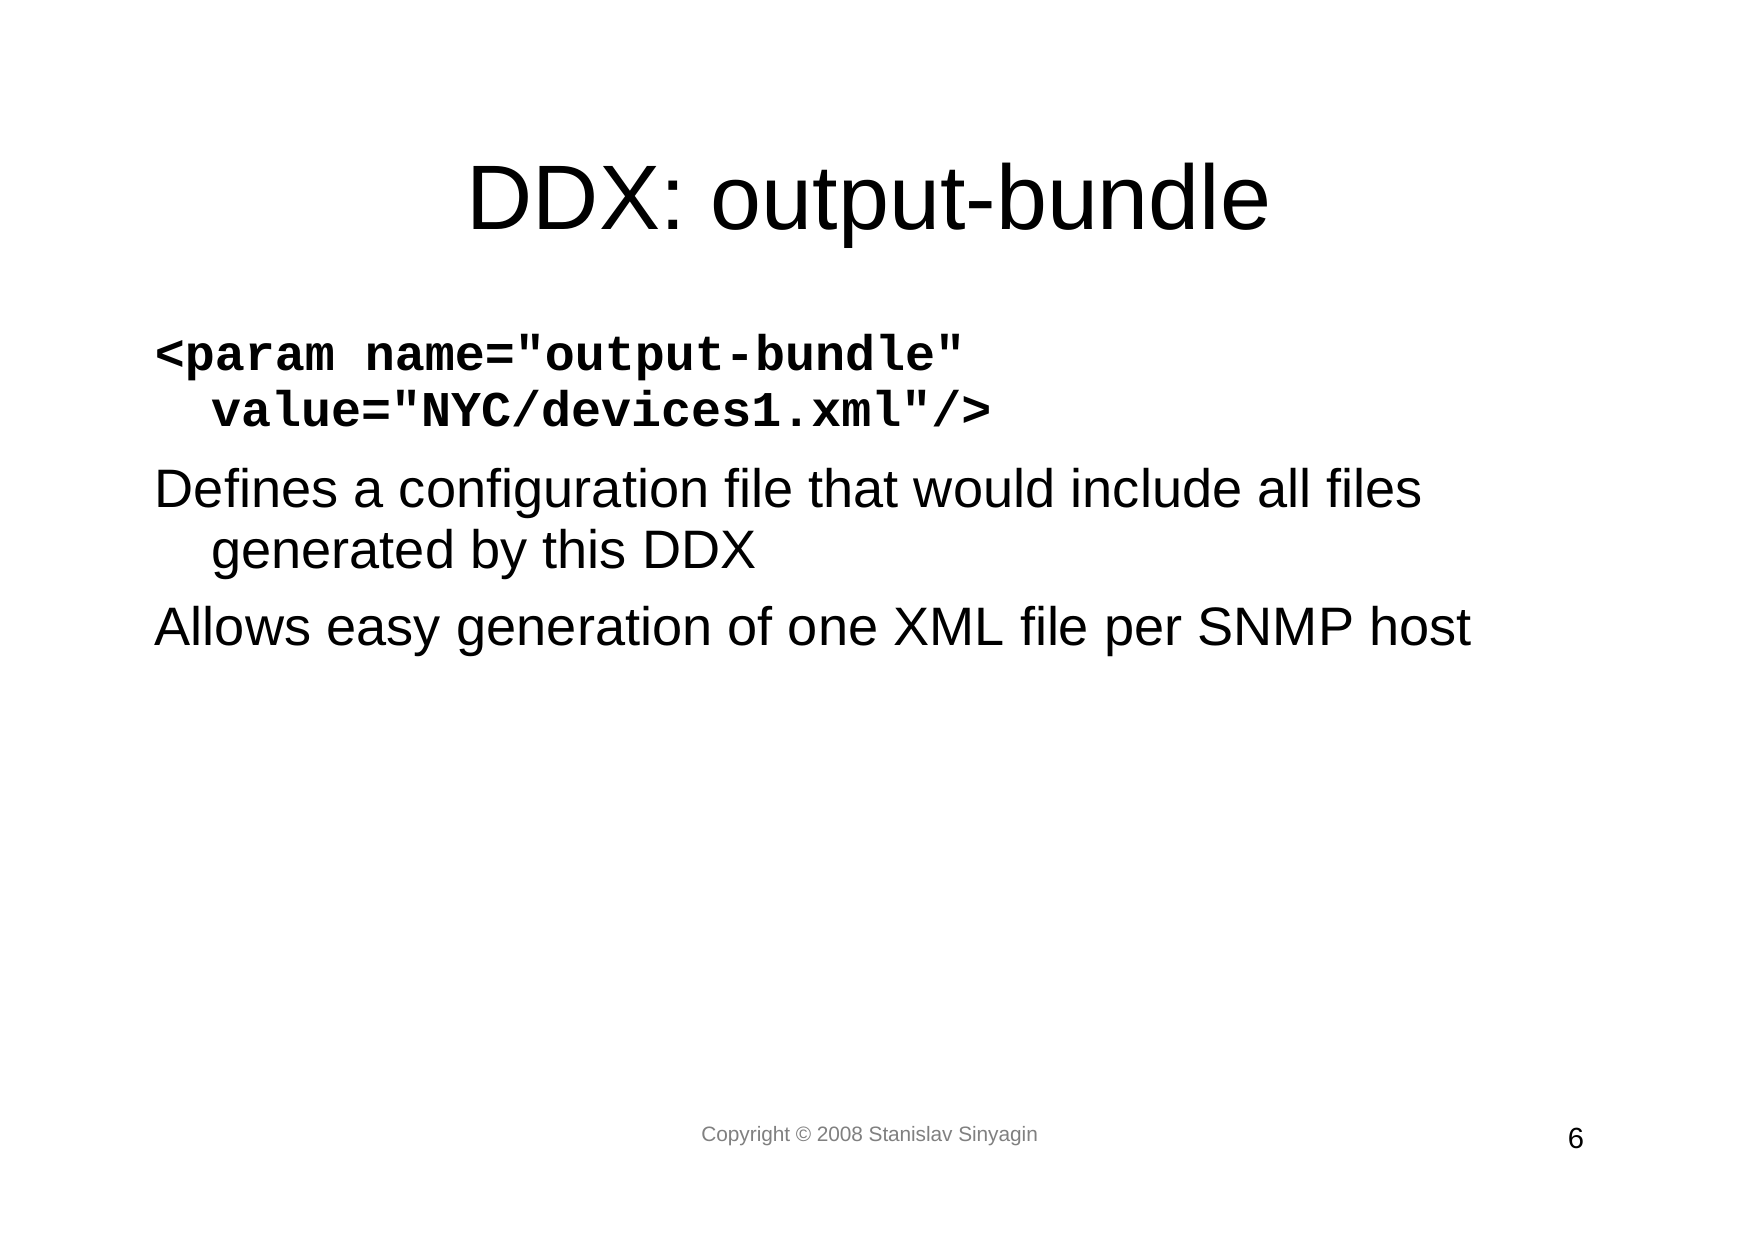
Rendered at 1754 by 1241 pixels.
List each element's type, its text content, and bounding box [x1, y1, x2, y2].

list <param name="output-bundle" value="NYC/devices1.xml"/> Defines a configuration file that would include all files generated by this DDX Allows easy generation of one XML file per SNMP host [140, 320, 1599, 1077]
title DDX: output-bundle [140, 96, 1599, 299]
